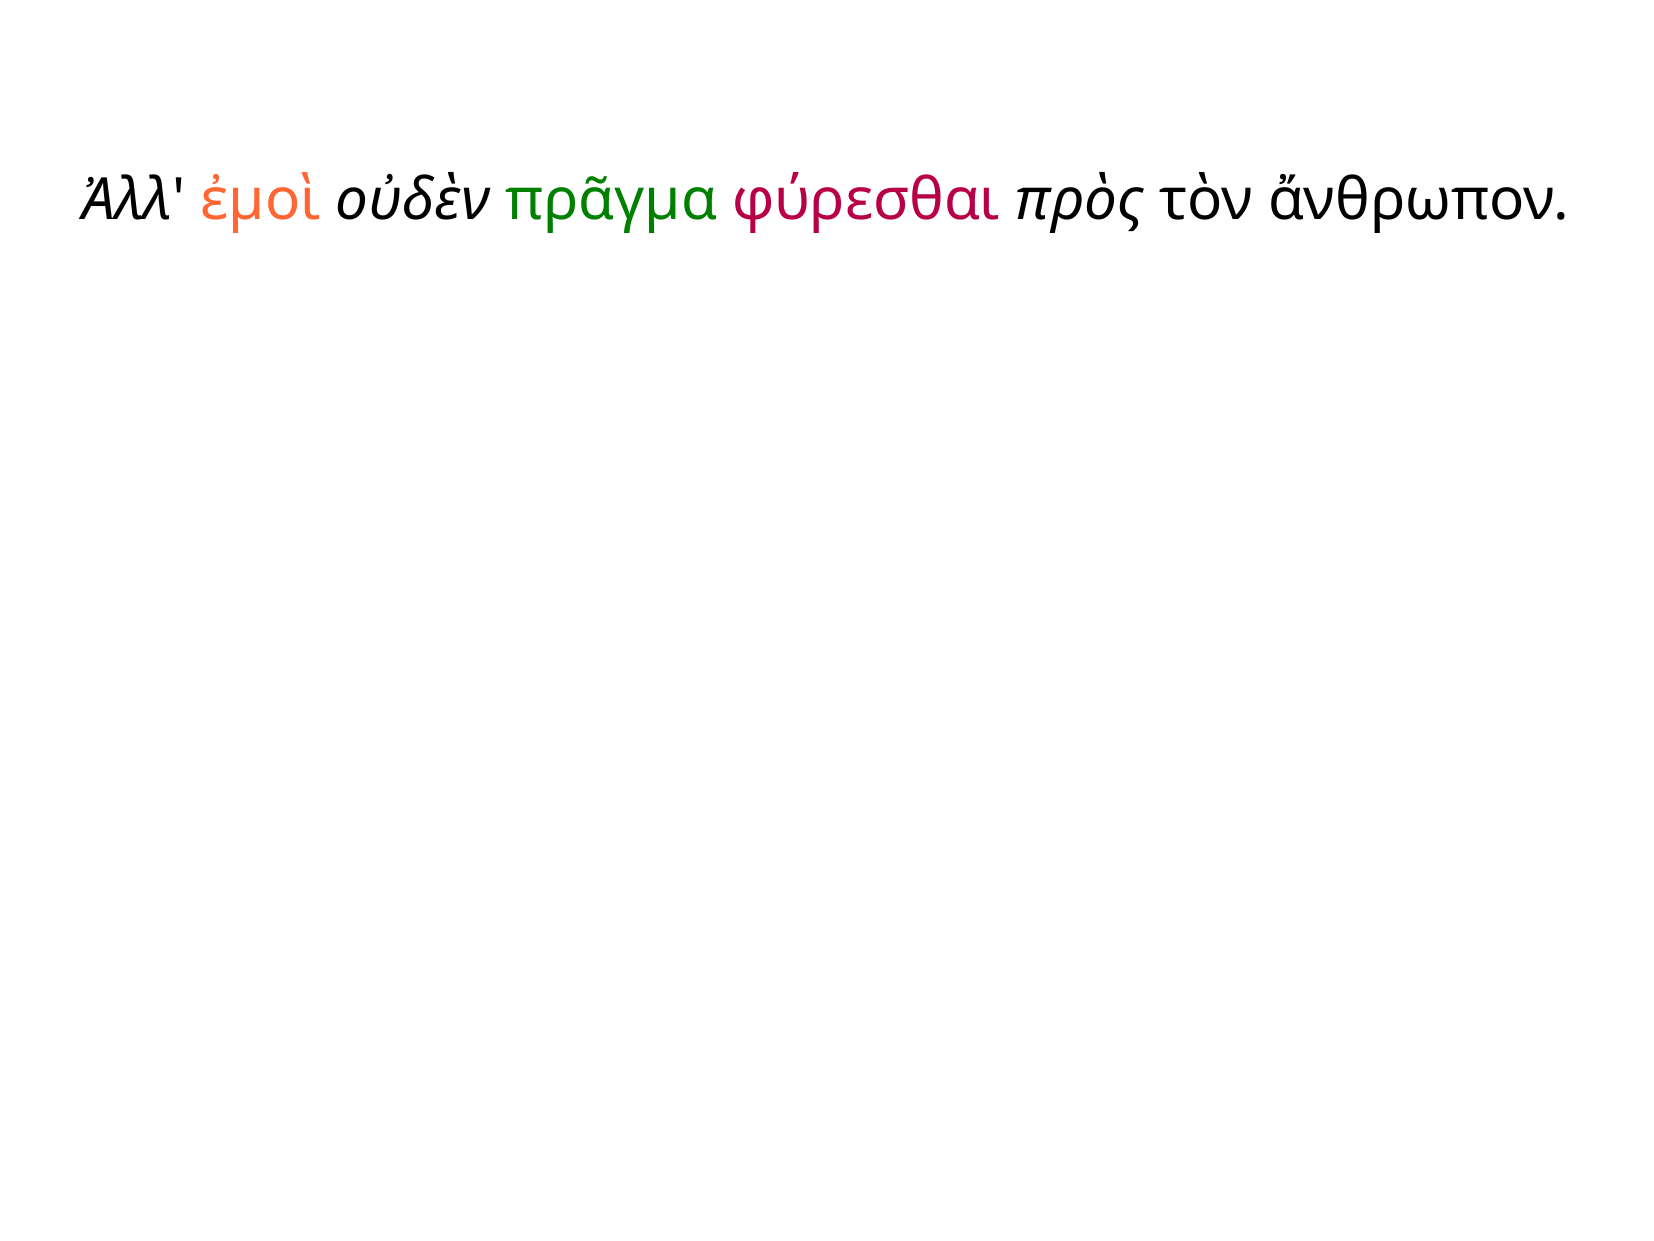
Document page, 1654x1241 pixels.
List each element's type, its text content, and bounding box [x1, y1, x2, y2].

list Ἀλλ' ἐμοὶ οὐδὲν πρᾶγμα φύρεσθαι πρὸς τὸν ἄνθρωπον. [82, 118, 1571, 1241]
